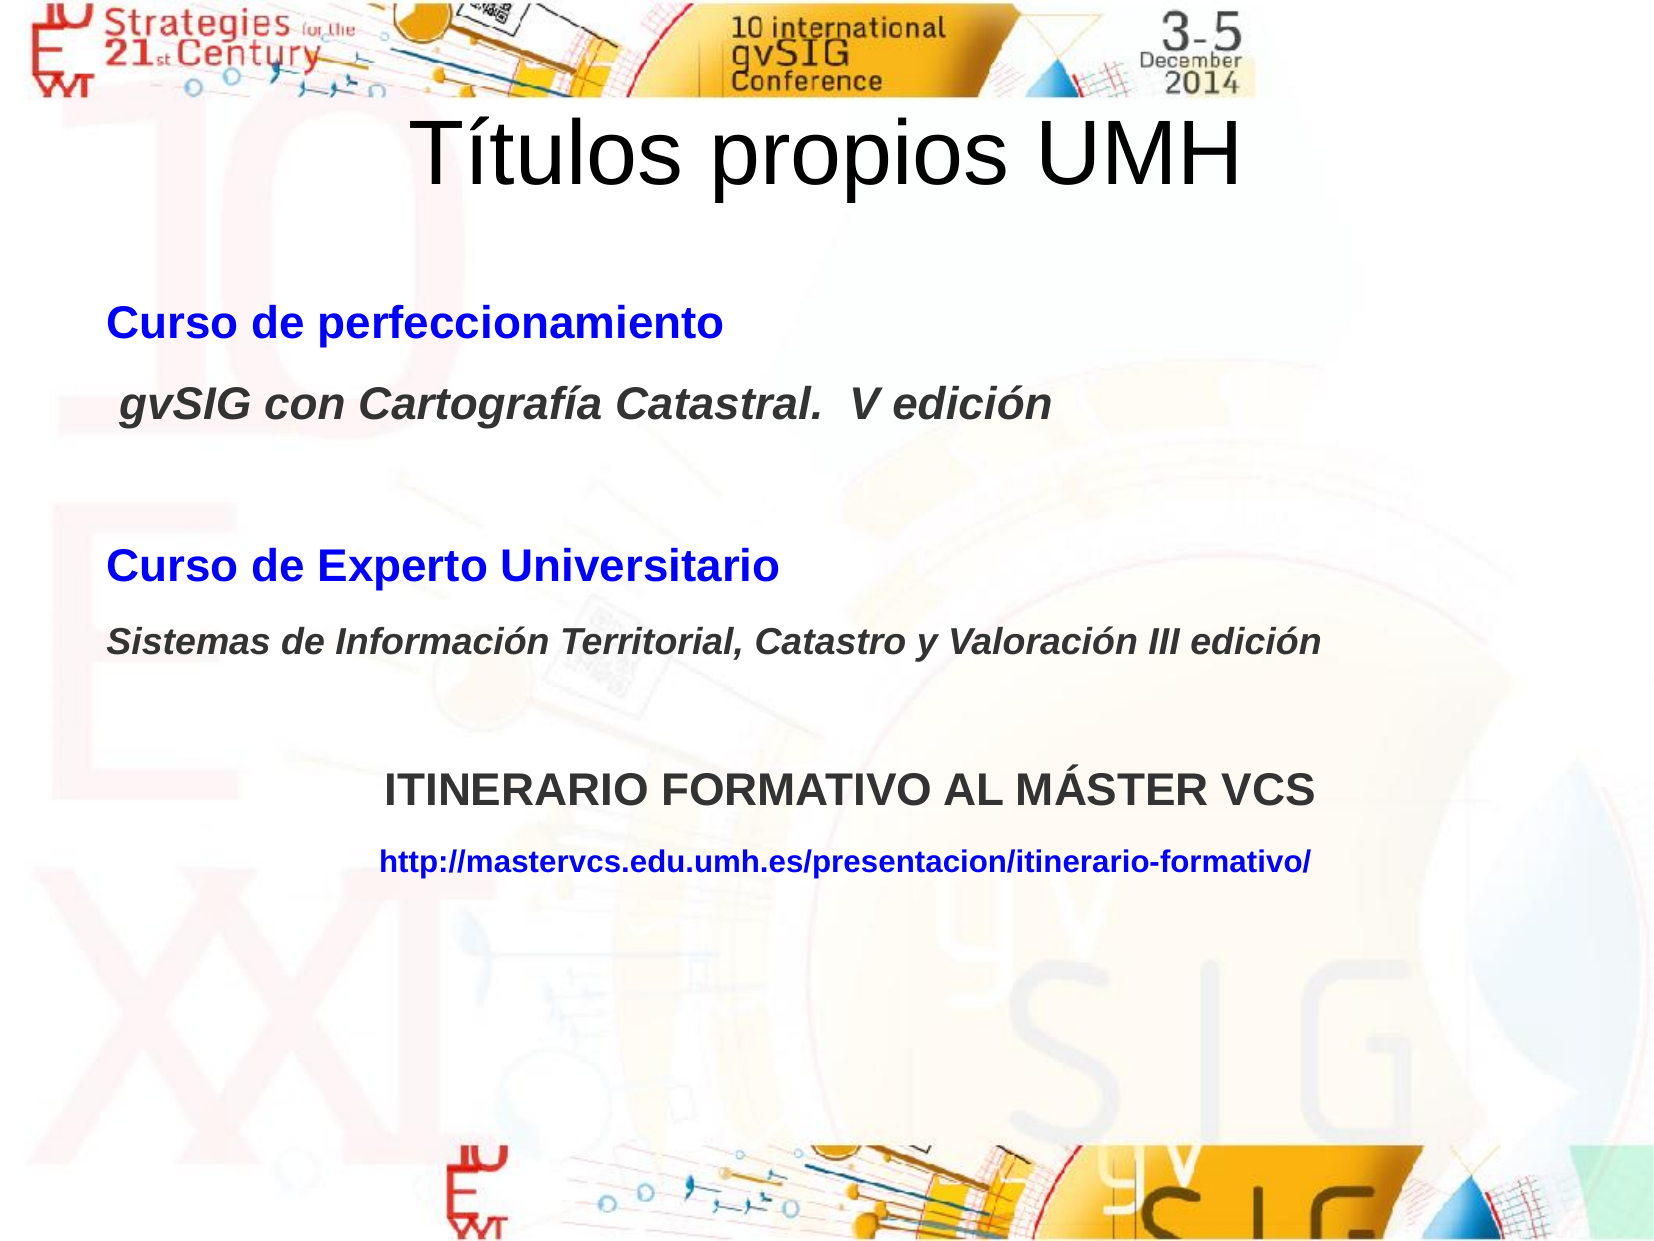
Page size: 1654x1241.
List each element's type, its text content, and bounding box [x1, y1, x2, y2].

title Títulos propios UMH [82, 49, 1571, 257]
list Curso de perfeccionamiento gvSIG con Cartografía Catastral. V edición Curso de Experto Universitario Sistemas de Información Territorial, Catastro y Valoración III edición ITINERARIO FORMATIVO AL MÁSTER VCS http://mastervcs.edu.umh.es/presentacion/itinerario-formativo/ [106, 239, 1595, 1123]
picture [0, 0, 1654, 1241]
